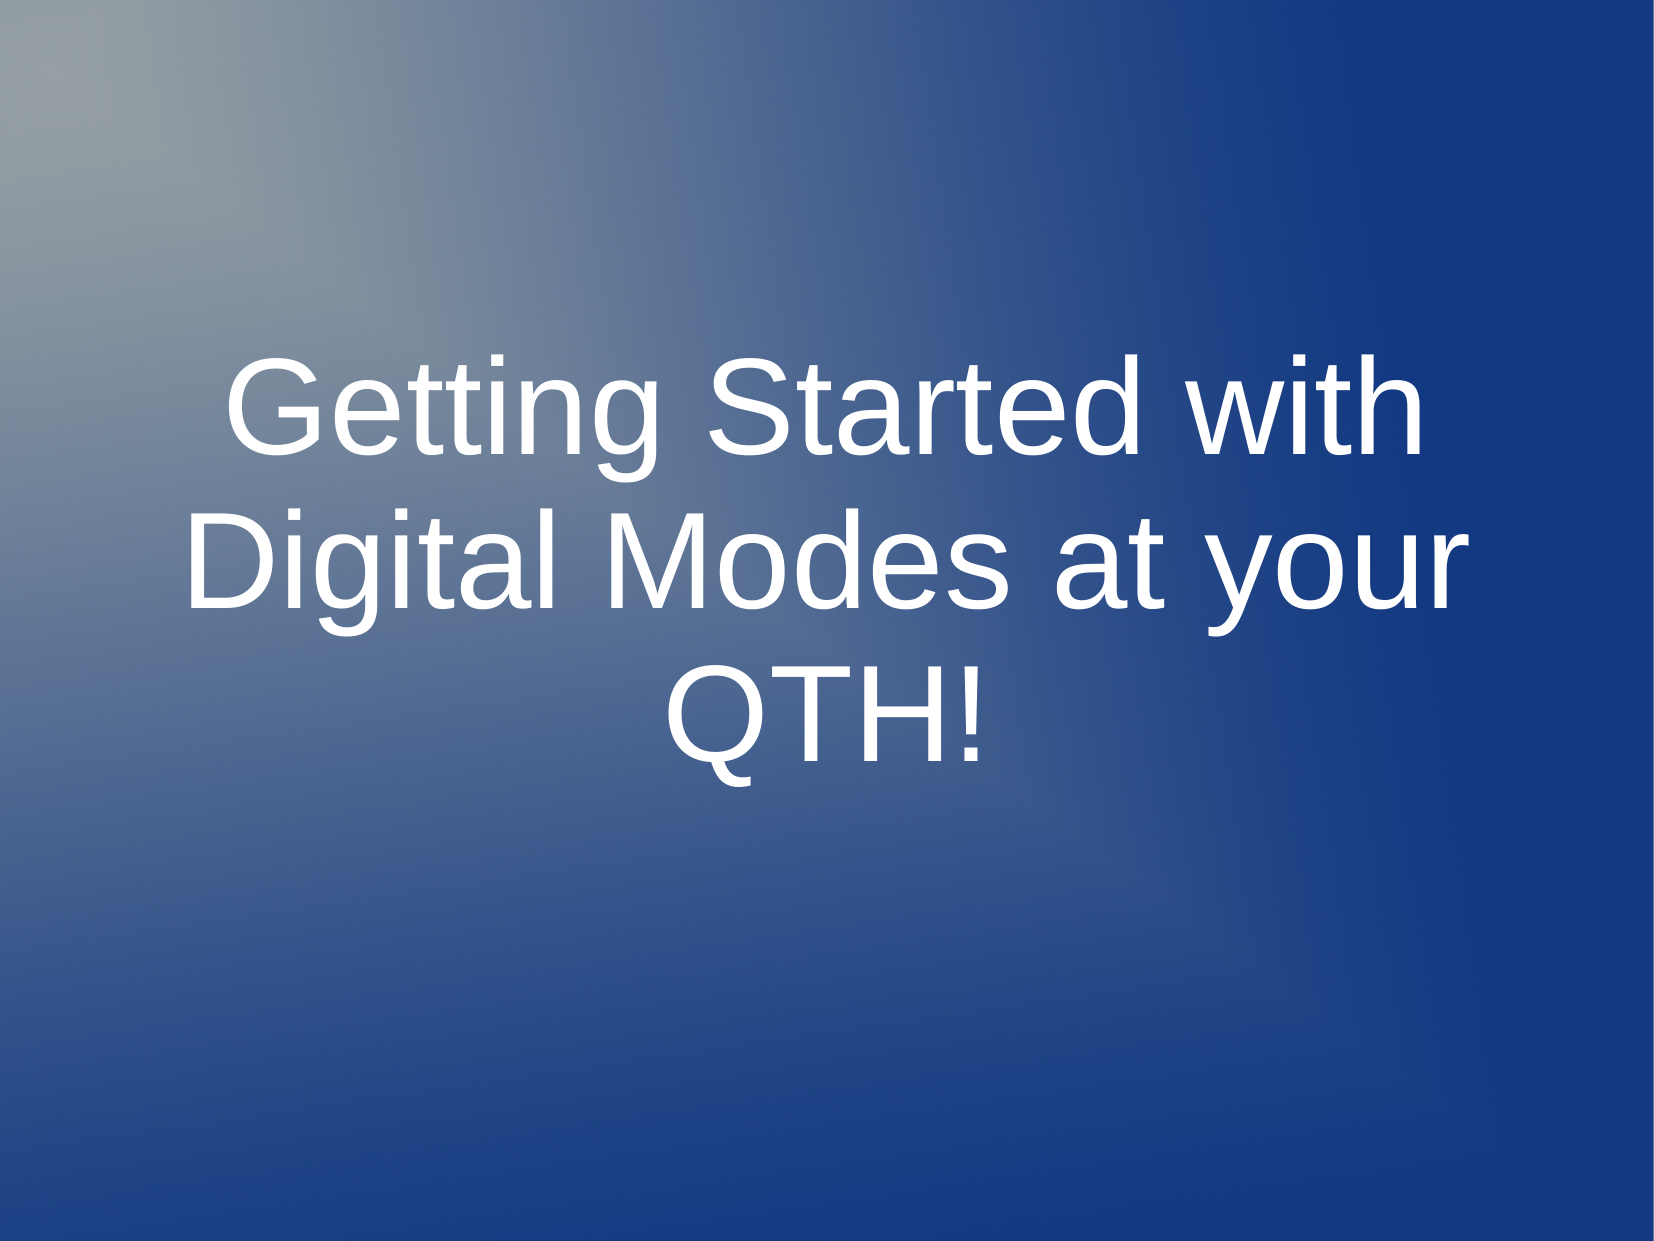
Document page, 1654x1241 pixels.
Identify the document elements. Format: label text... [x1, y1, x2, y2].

picture [0, 0, 1654, 1241]
title Getting Started with Digital Modes at your QTH! [82, 329, 1571, 792]
